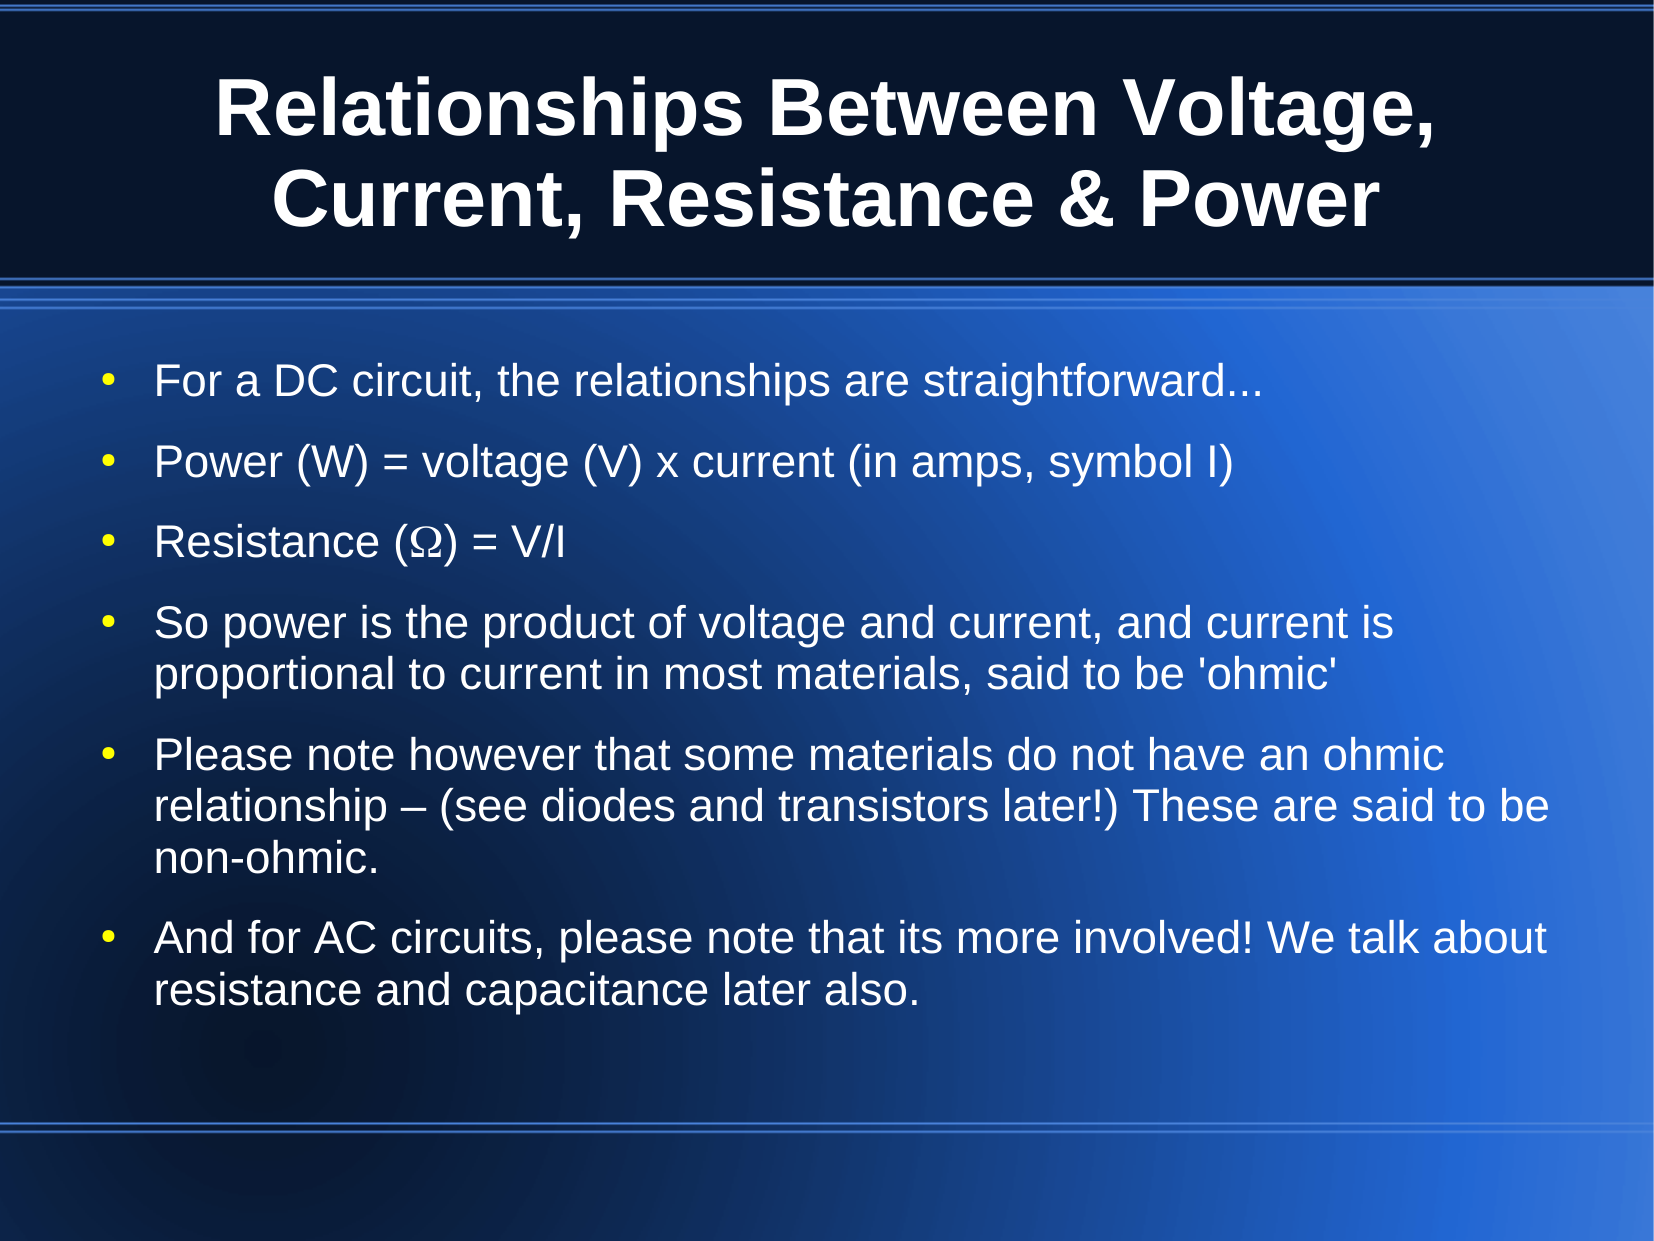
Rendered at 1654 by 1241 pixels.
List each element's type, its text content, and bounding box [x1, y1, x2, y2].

list For a DC circuit, the relationships are straightforward... Power (W) = voltage (V) x current (in amps, symbol I) Resistance (W) = V/I So power is the product of voltage and current, and current is proportional to current in most materials, said to be 'ohmic' Please note however that some materials do not have an ohmic relationship – (see diodes and transistors later!) These are said to be non-ohmic. And for AC circuits, please note that its more involved! We talk about resistance and capacitance later also. [82, 355, 1571, 1058]
title Relationships Between Voltage, Current, Resistance & Power [82, 49, 1571, 257]
picture [0, 0, 1654, 1241]
